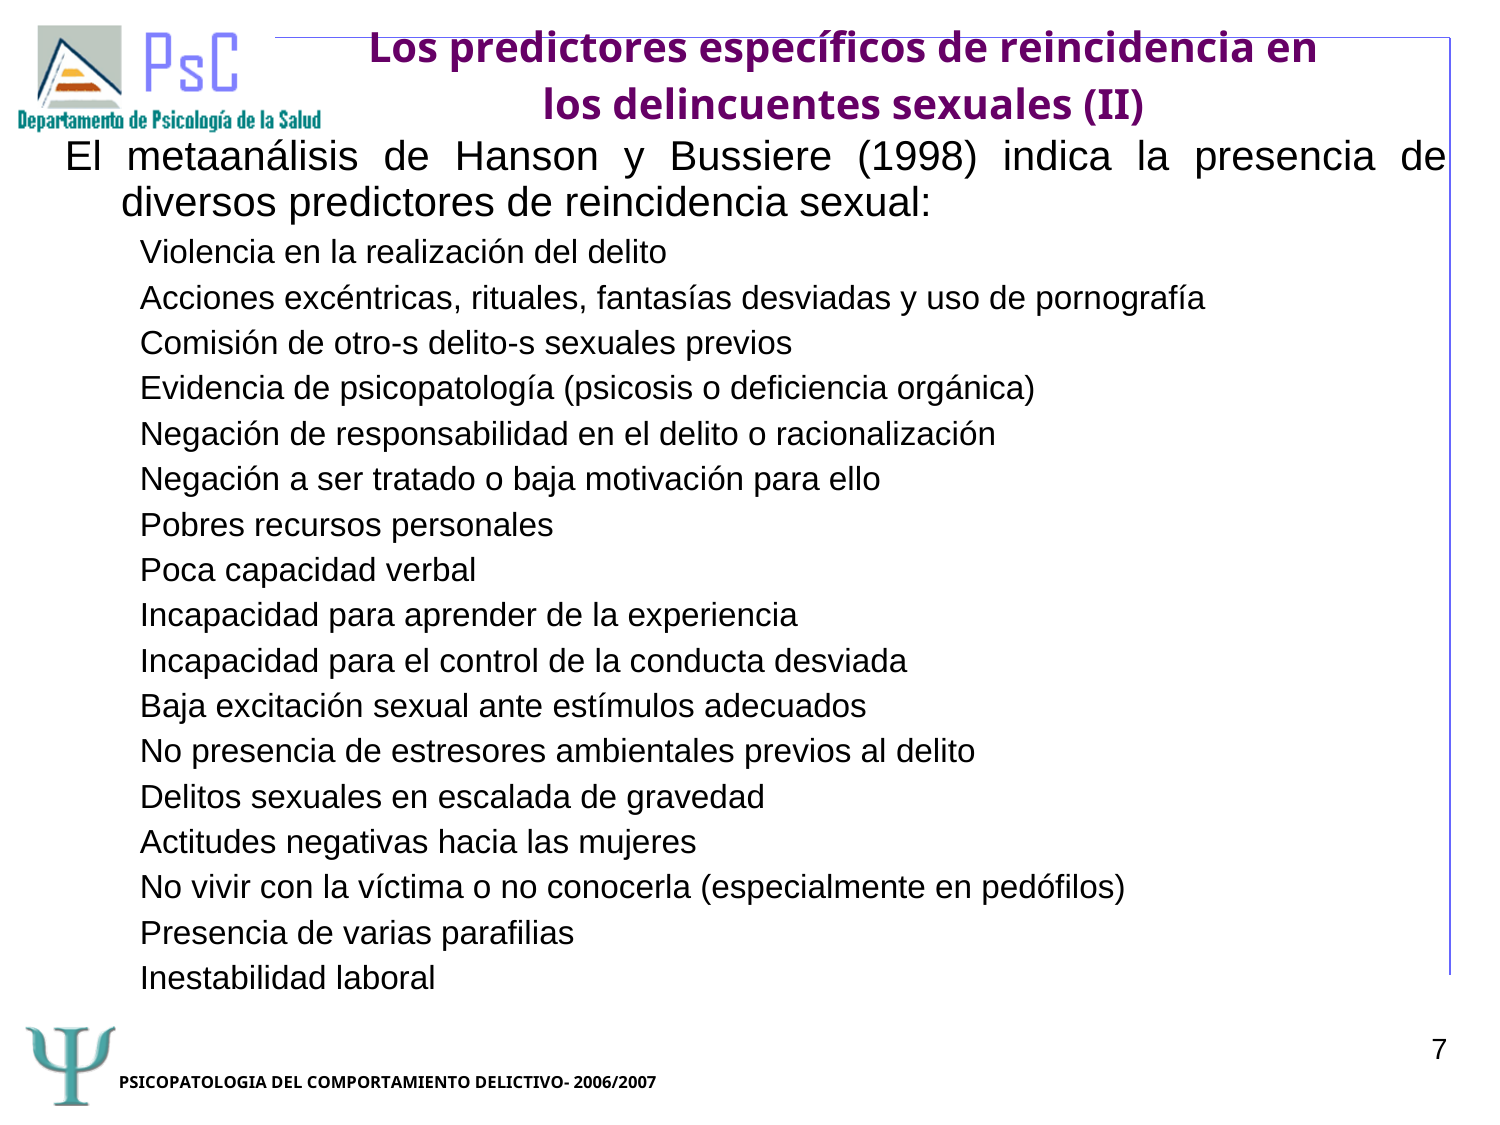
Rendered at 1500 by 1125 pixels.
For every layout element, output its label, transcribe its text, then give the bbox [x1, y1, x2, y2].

picture [24, 1024, 50, 1106]
subtitle El metaanálisis de Hanson y Bussiere (1998) indica la presencia de diversos predictores de reincidencia sexual: Violencia en la realización del delito Acciones excéntricas, rituales, fantasías desviadas y uso de pornografía Comisión de otro-s delito-s sexuales previos Evidencia de psicopatología (psicosis o deficiencia orgánica) Negación de responsabilidad en el delito o racionalización Negación a ser tratado o baja motivación para ello Pobres recursos personales Poca capacidad verbal Incapacidad para aprender de la experiencia Incapacidad para el control de la conducta desviada Baja excitación sexual ante estímulos adecuados No presencia de estresores ambientales previos al delito Delitos sexuales en escalada de gravedad Actitudes negativas hacia las mujeres No vivir con la víctima o no conocerla (especialmente en pedófilos) Presencia de varias parafilias Inestabilidad laboral [50, 124, 1463, 1125]
picture [0, 0, 330, 138]
title Los predictores específicos de reincidencia en los delincuentes sexuales (II) [349, 4, 1338, 124]
